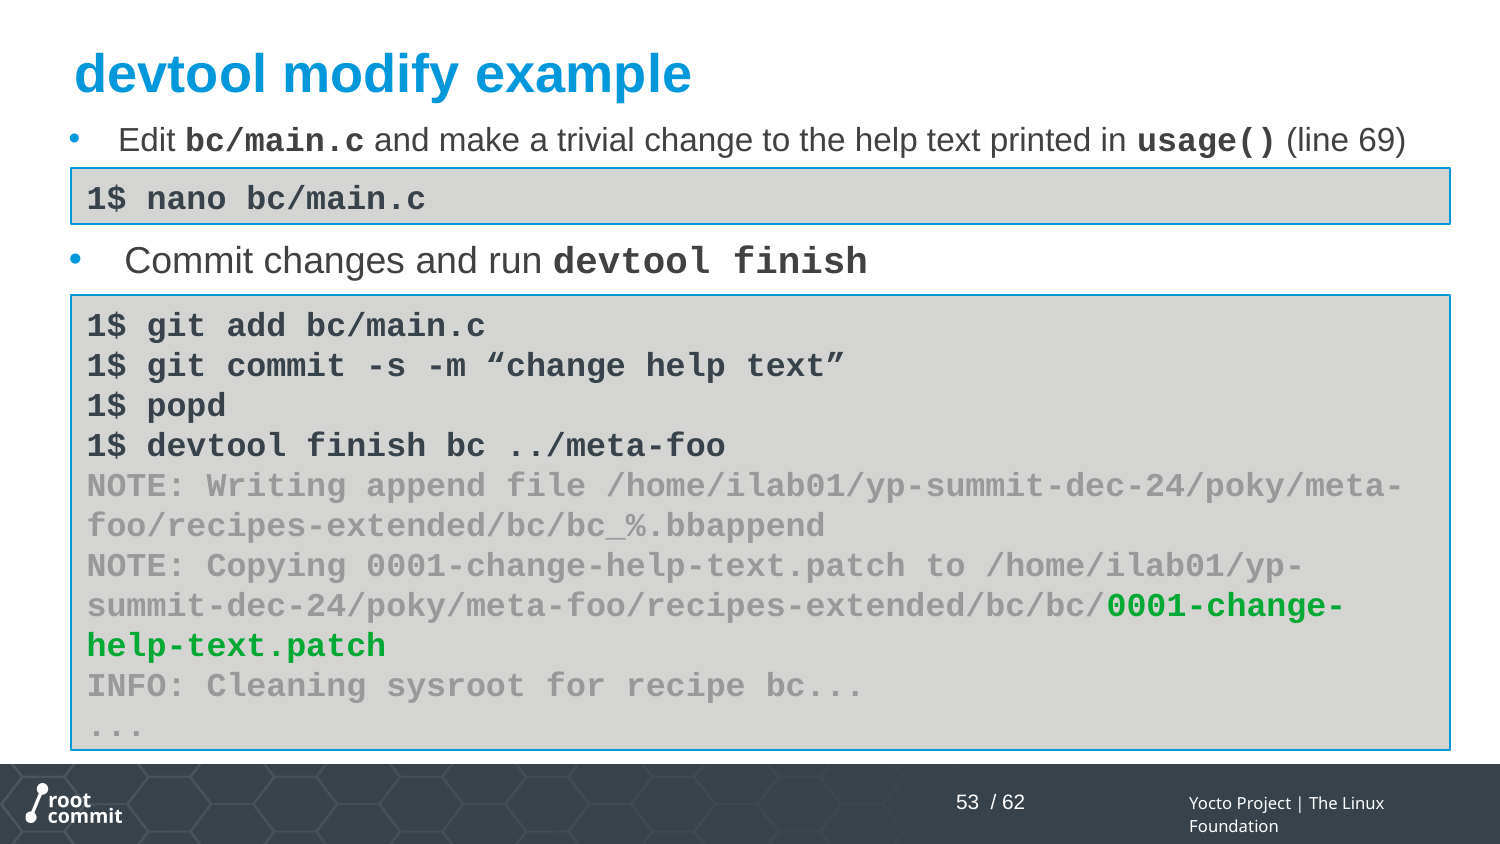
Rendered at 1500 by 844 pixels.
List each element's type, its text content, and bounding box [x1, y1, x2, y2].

text_box devtool modify example [74, 50, 1424, 159]
text_box 1$ nano bc/main.c [70, 167, 1451, 225]
text_box 1$ git add bc/main.c 1$ git commit -s -m “change help text” 1$ popd 1$ devtool finish bc ../meta-foo NOTE: Writing append file /home/ilab01/yp-summit-dec-24/poky/meta-foo/recipes-extended/bc/bc_%.bbappend NOTE: Copying 0001-change-help-text.patch to /home/ilab01/yp-summit-dec-24/poky/meta-foo/recipes-extended/bc/bc/0001-change-help-text.patch INFO: Cleaning sysroot for recipe bc... ... [70, 295, 1451, 751]
picture [0, 0, 1500, 844]
text_box Edit bc/main.c and make a trivial change to the help text printed in usage() (line 69) [68, 118, 1418, 168]
text_box Commit changes and run devtool finish [68, 236, 1418, 286]
